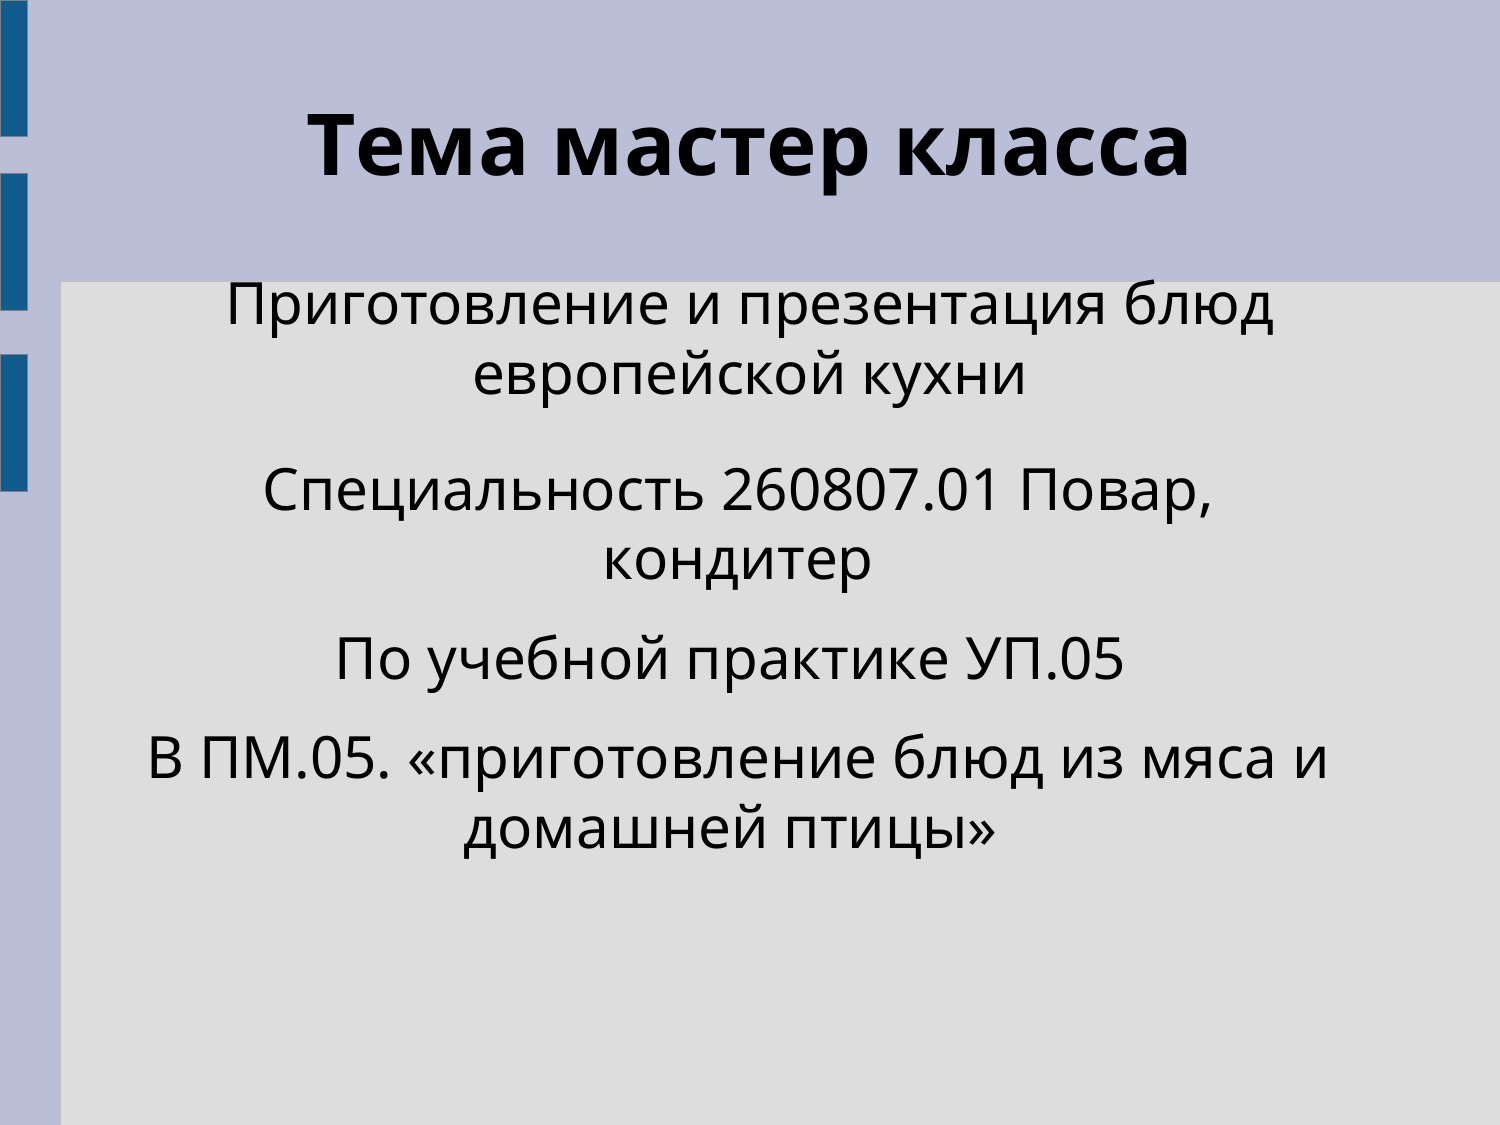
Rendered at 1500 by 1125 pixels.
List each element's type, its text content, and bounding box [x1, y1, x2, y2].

list Специальность 260807.01 Повар, кондитер По учебной практике УП.05 В ПМ.05. «приготовление блюд из мяса и домашней птицы» [118, 444, 1359, 1004]
title Тема мастер класса [75, 82, 1425, 271]
text_box Приготовление и презентация блюд европейской кухни [118, 258, 1382, 414]
